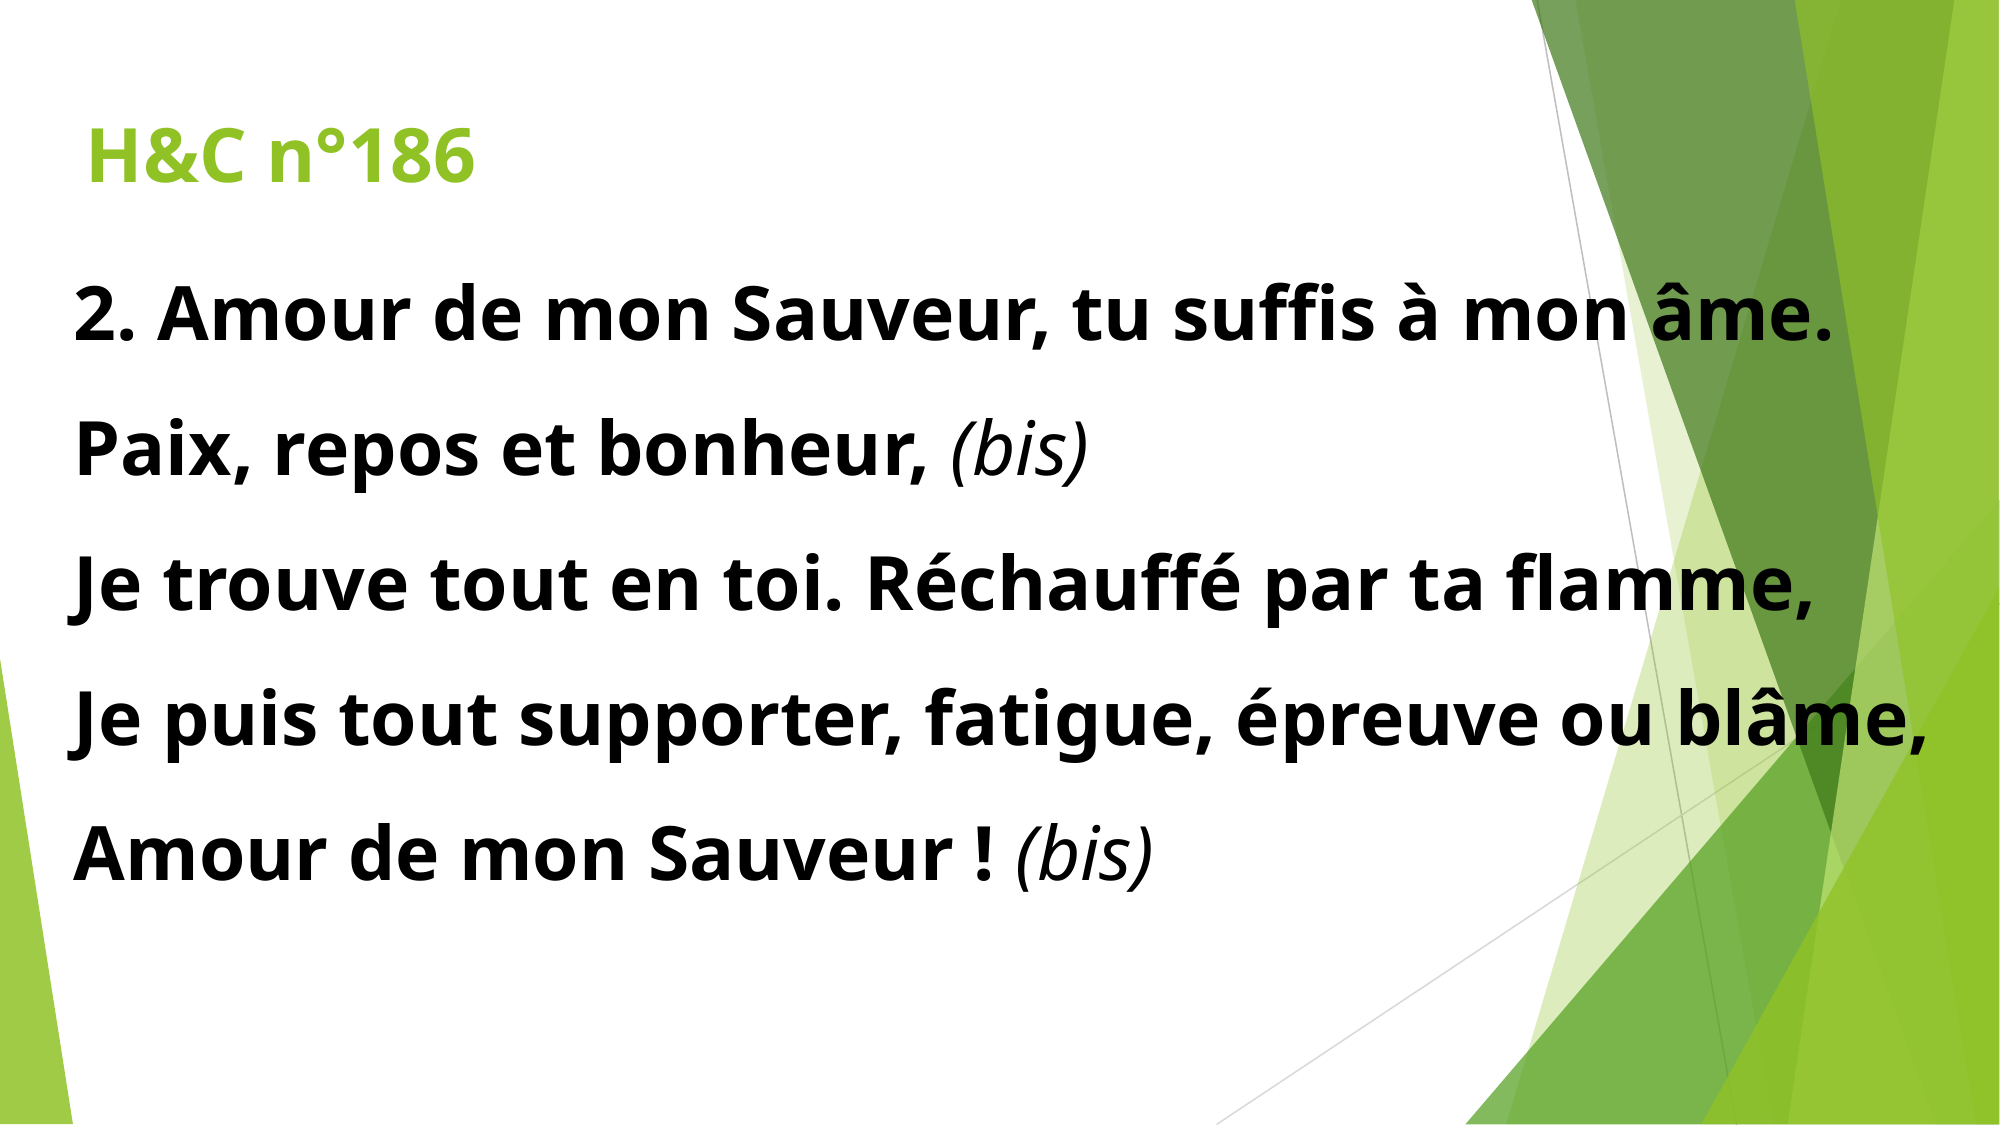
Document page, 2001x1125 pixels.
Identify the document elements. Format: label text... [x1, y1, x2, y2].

text_box 2. Amour de mon Sauveur, tu suffis à mon âme. Paix, repos et bonheur, (bis) Je trouve tout en toi. Réchauffé par ta flamme, Je puis tout supporter, fatigue, épreuve ou blâme, Amour de mon Sauveur ! (bis) [59, 213, 1973, 1037]
text_box H&C n°186 [70, 99, 1522, 213]
